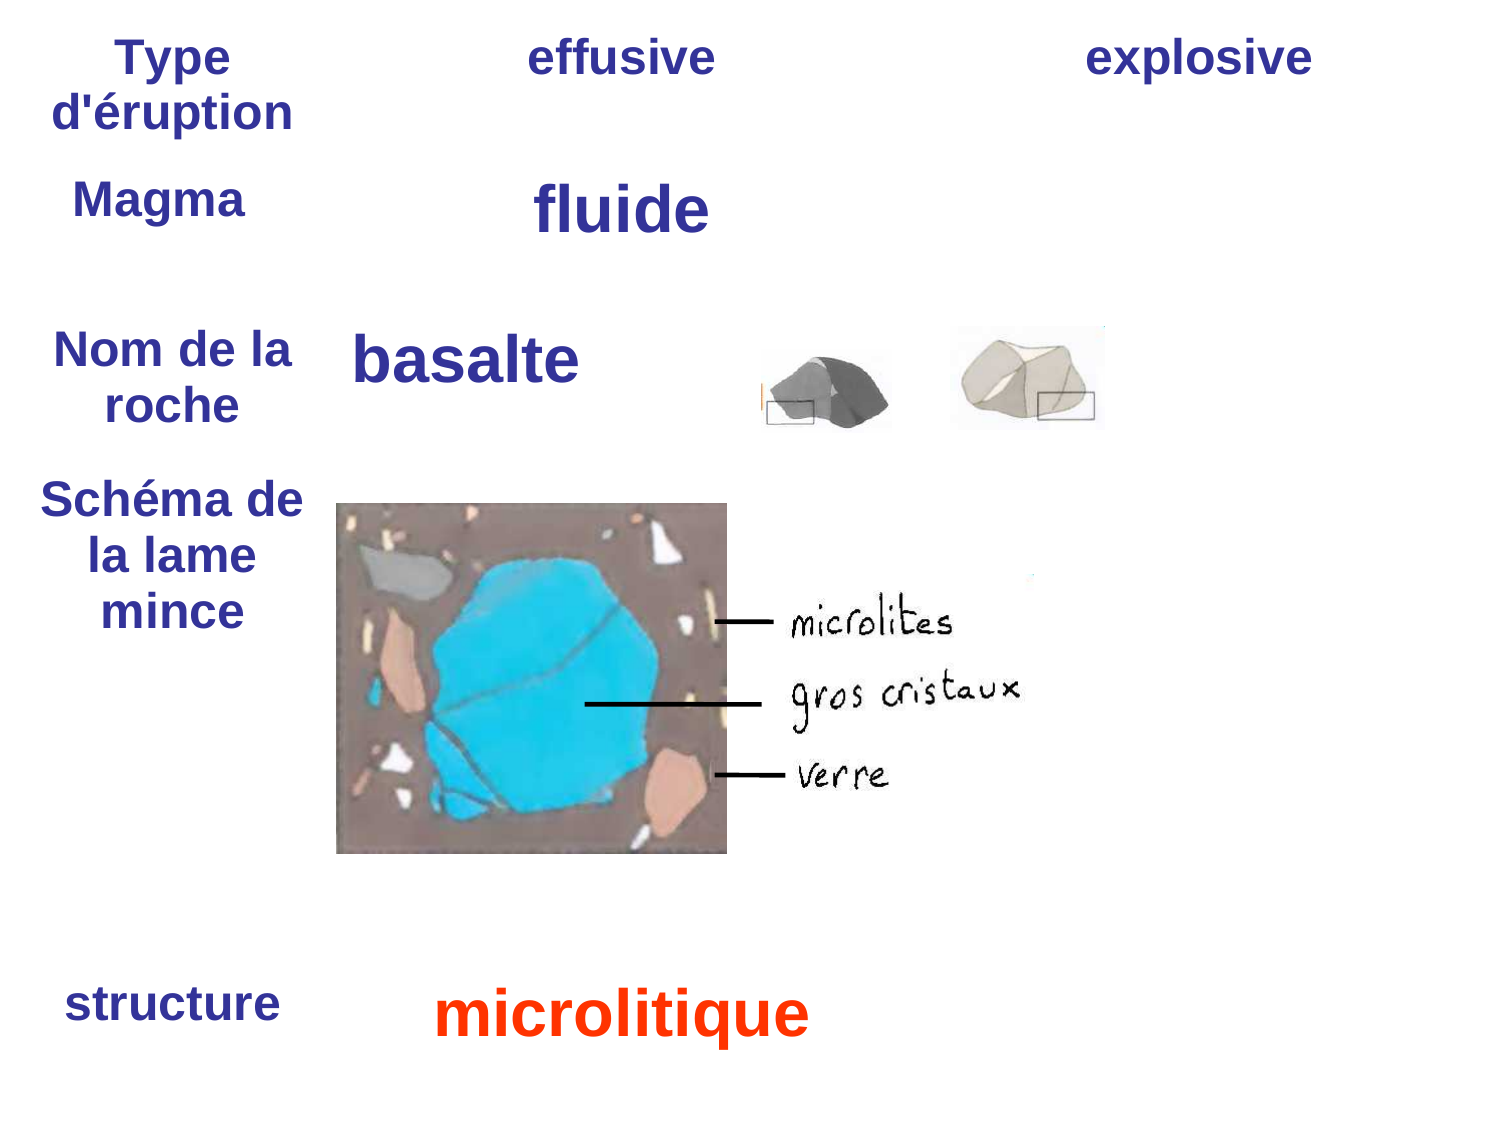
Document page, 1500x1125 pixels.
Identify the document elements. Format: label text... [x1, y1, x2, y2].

table_header explosive [908, 18, 1491, 161]
table_cell [337, 778, 908, 965]
table_cell [337, 461, 908, 772]
table_cell Magma [9, 161, 337, 311]
picture [950, 326, 1105, 430]
table_cell [908, 461, 1491, 965]
table_cell structure [9, 965, 337, 1115]
table_header effusive [337, 18, 908, 161]
picture [336, 503, 727, 854]
table_cell [908, 161, 1491, 311]
table_header Type d'éruption [9, 18, 337, 161]
table_cell basalte [337, 311, 908, 461]
table_cell microlitique [337, 965, 908, 1115]
picture [785, 574, 1034, 813]
table_cell [908, 965, 1491, 1115]
table_cell Nom de la roche [9, 311, 337, 461]
table_cell [908, 311, 1491, 461]
table_cell Schéma de la lame mince [9, 461, 337, 965]
table_cell fluide [337, 161, 908, 311]
picture [761, 349, 892, 433]
